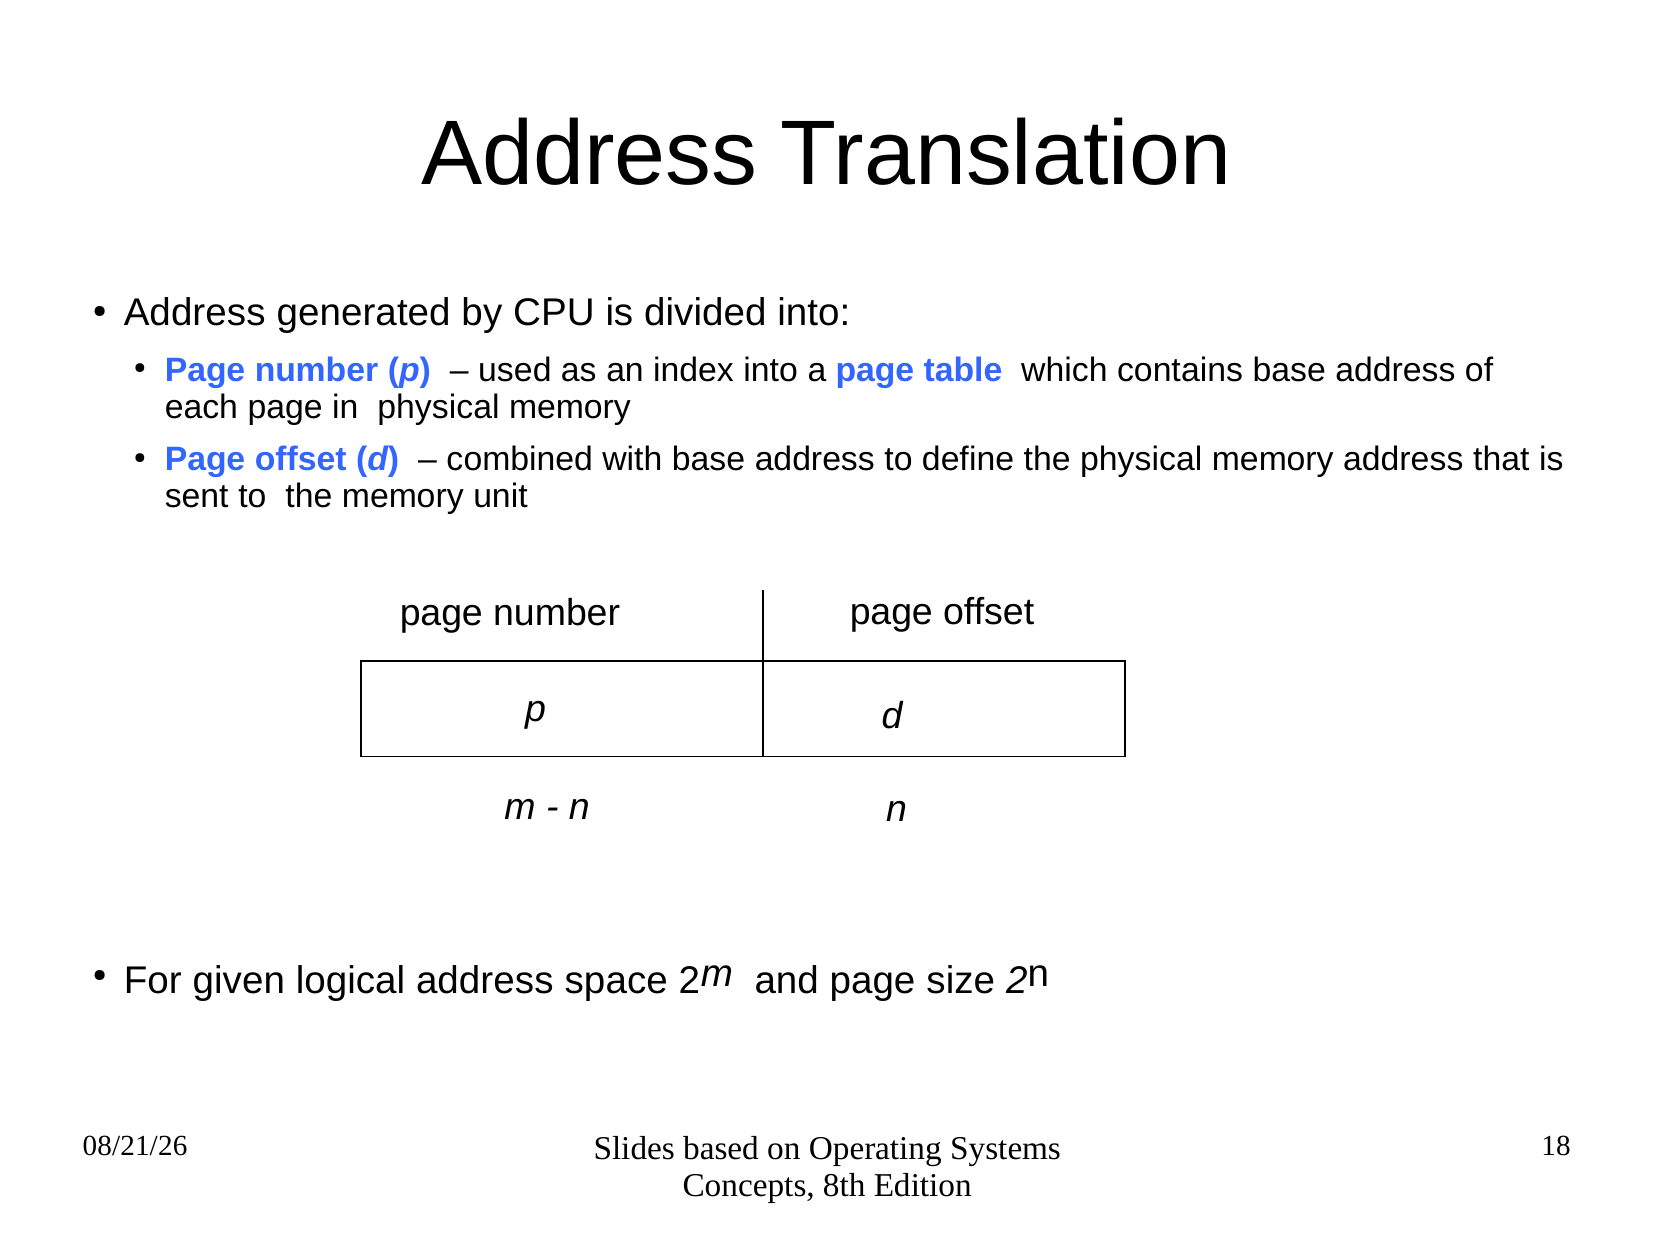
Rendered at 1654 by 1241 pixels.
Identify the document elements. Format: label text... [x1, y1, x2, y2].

text_box page offset [828, 575, 1056, 643]
text_box n [842, 773, 951, 841]
list Address generated by CPU is divided into: Page number (p) – used as an index into a page table which contains base address of each page in physical memory Page offset (d) – combined with base address to define the physical memory address that is sent to the memory unit For given logical address space 2m and page size 2n [82, 290, 1571, 1010]
text_box [764, 660, 1126, 757]
text_box page number [378, 577, 642, 644]
title Address Translation [82, 49, 1571, 257]
text_box p [503, 673, 568, 740]
text_box d [860, 680, 924, 747]
text_box [360, 660, 762, 757]
text_box m - n [449, 771, 645, 838]
